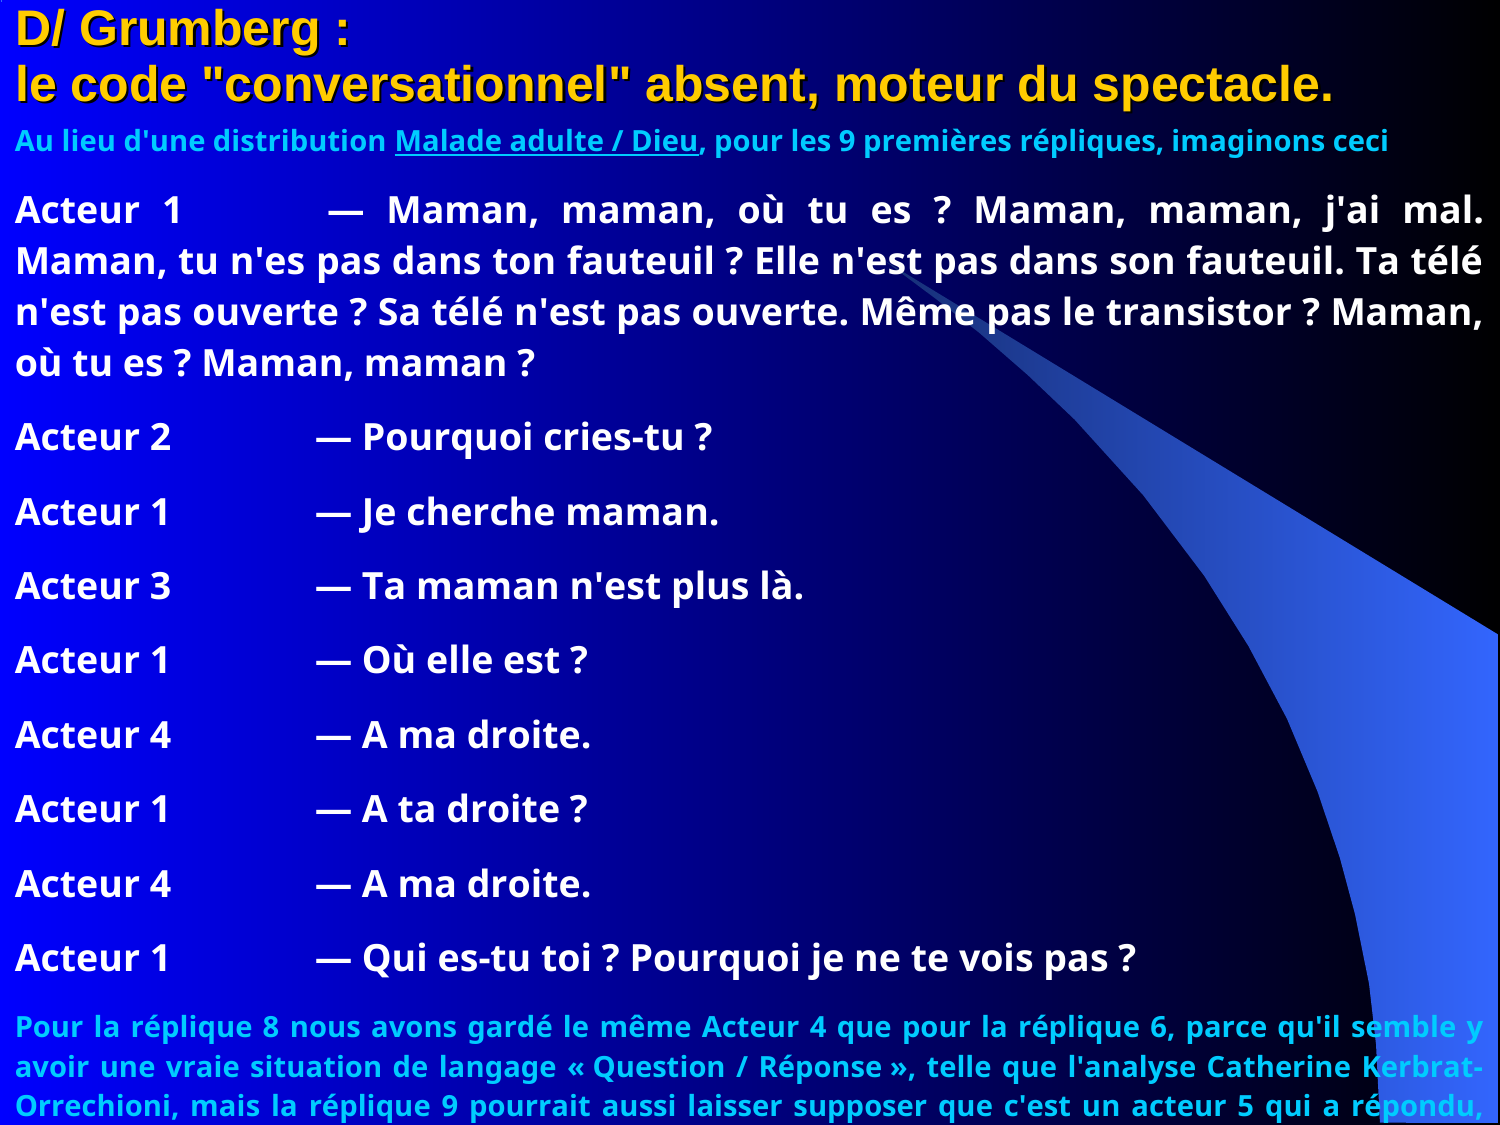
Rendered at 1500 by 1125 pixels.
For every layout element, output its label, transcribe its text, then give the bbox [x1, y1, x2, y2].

text_box Au lieu d'une distribution Malade adulte / Dieu, pour les 9 premières répliques, imaginons ceci Acteur 1 — Maman, maman, où tu es ? Maman, maman, j'ai mal. Maman, tu n'es pas dans ton fauteuil ? Elle n'est pas dans son fauteuil. Ta télé n'est pas ouverte ? Sa télé n'est pas ouverte. Même pas le transistor ? Maman, où tu es ? Maman, maman ? Acteur 2 — Pourquoi cries-tu ? Acteur 1 — Je cherche maman. Acteur 3 — Ta maman n'est plus là. Acteur 1 — Où elle est ? Acteur 4 — A ma droite. Acteur 1 — A ta droite ? Acteur 4 — A ma droite. Acteur 1 — Qui es-tu toi ? Pourquoi je ne te vois pas ? Pour la réplique 8 nous avons gardé le même Acteur 4 que pour la réplique 6, parce qu'il semble y avoir une vraie situation de langage « Question / Réponse », telle que l'analyse Catherine Kerbrat-Orrechioni, mais la réplique 9 pourrait aussi laisser supposer que c'est un acteur 5 qui a répondu, déstabilisant encore davantage l'acteur1. Ce découpage nous paraît le plus « équilibré » pour utiliser au mieux « l'écriture » tout en rendant compte de la fable spontanément reconnue : le délire post opératoire d'un patient. [0, 112, 1500, 1125]
title D/ Grumberg : le code "conversationnel" absent, moteur du spectacle. [0, 0, 1500, 112]
